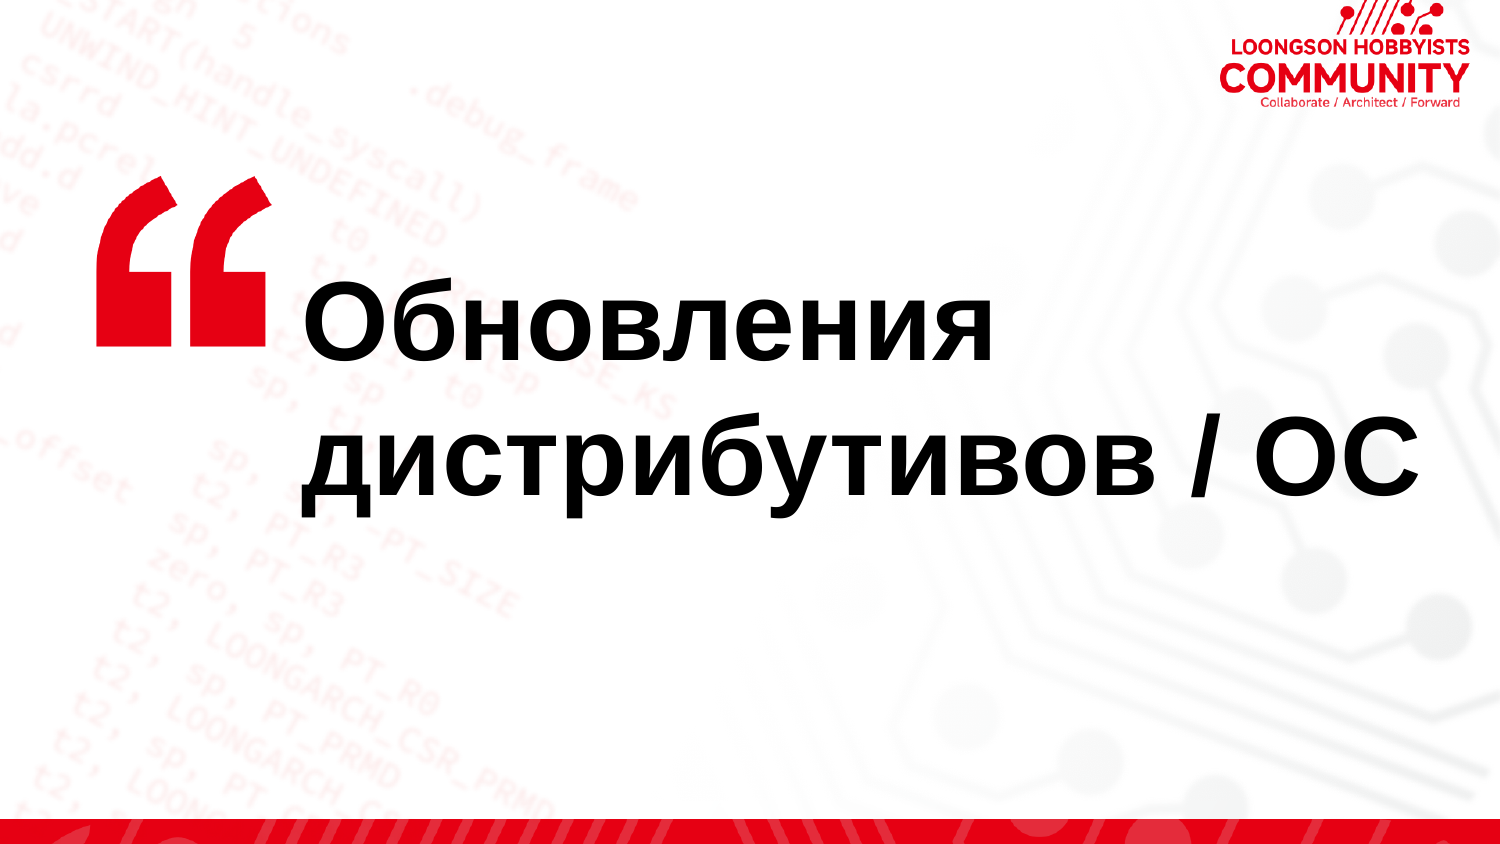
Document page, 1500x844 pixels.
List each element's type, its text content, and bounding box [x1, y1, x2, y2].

picture [0, 0, 1500, 844]
title Обновления дистрибутивов / ОС [286, 231, 1446, 536]
